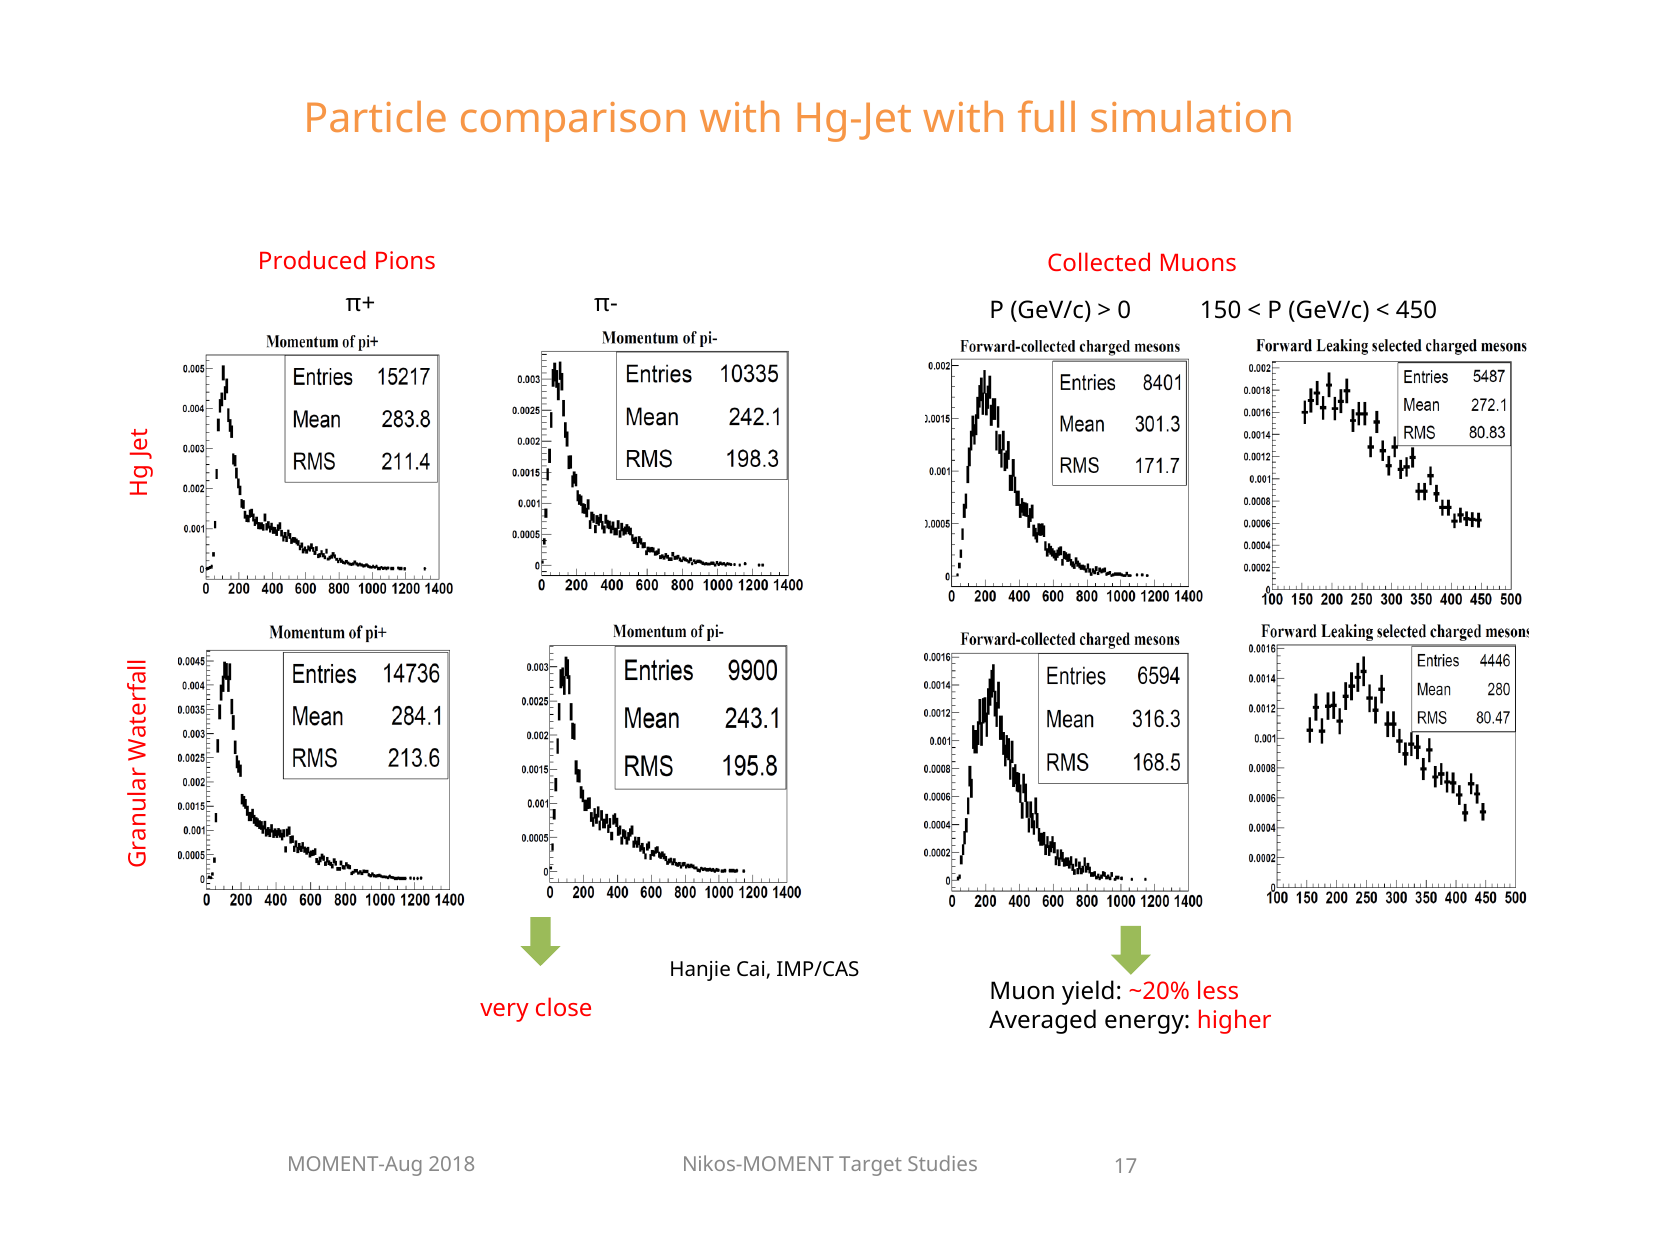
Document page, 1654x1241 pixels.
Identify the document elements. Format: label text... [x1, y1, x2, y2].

text_box MOMENT-Aug 2018 [272, 1138, 562, 1189]
picture [520, 618, 806, 903]
text_box π+ π- [184, 279, 780, 324]
text_box Hg Jet [115, 394, 176, 531]
picture [178, 622, 466, 909]
picture [924, 627, 1204, 911]
text_box [520, 917, 561, 967]
picture [1243, 335, 1527, 610]
text_box Granular Waterfall [113, 630, 174, 898]
picture [511, 324, 805, 597]
text_box P (GeV/c) > 0 150 < P (GeV/c) < 450 [974, 287, 1536, 331]
picture [180, 329, 455, 599]
picture [925, 335, 1204, 608]
text_box Hanjie Cai, IMP/CAS [654, 949, 875, 988]
picture [1248, 620, 1529, 908]
text_box [1110, 925, 1151, 975]
text_box Produced Pions [243, 238, 454, 282]
text_box Collected Muons [1032, 240, 1269, 284]
text_box Nikos-MOMENT Target Studies [633, 1138, 1027, 1189]
text_box [1098, 1142, 1389, 1192]
text_box Muon yield: ~20% less Averaged energy: higher [974, 968, 1331, 1041]
text_box very close [465, 985, 608, 1029]
text_box Particle comparison with Hg-Jet with full simulation [274, 84, 1335, 149]
